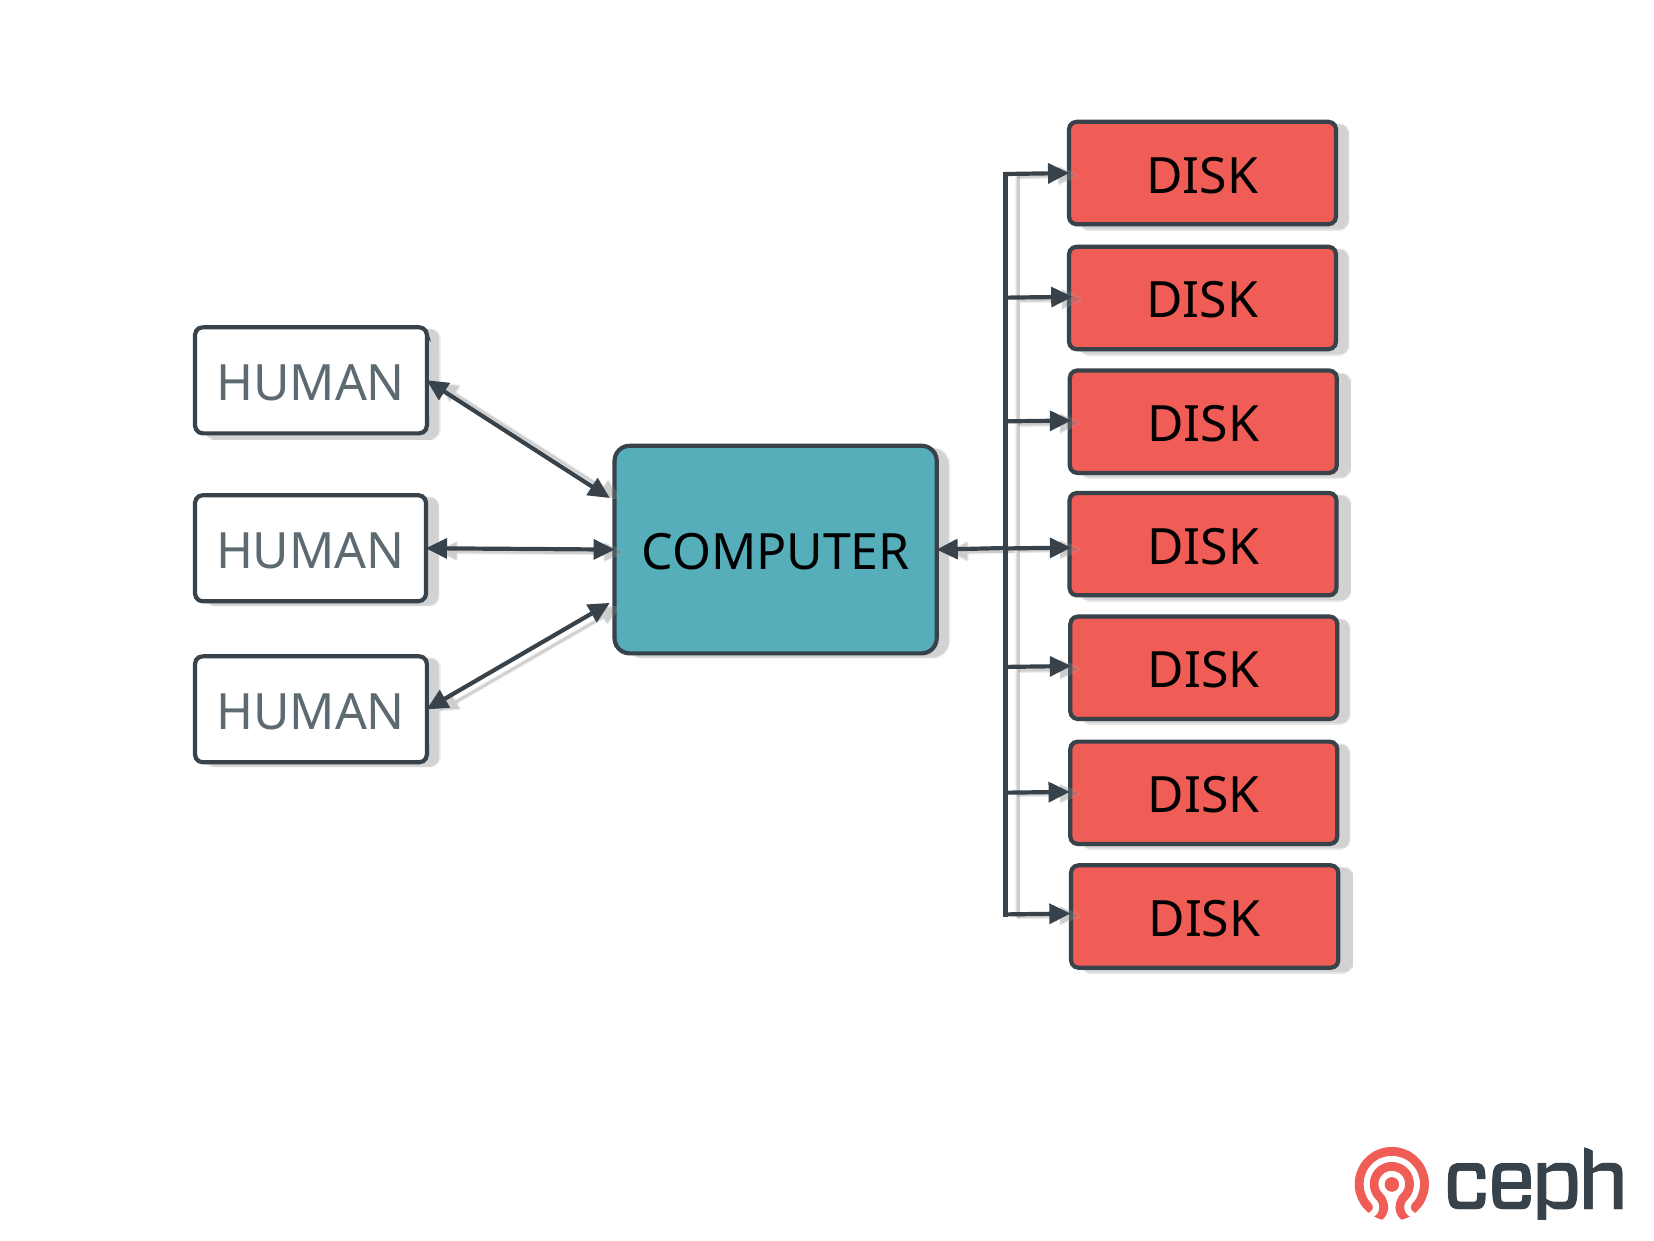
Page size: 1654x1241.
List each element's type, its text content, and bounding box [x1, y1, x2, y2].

text_box HUMAN [195, 656, 427, 763]
picture [1308, 1100, 1654, 1241]
text_box HUMAN [195, 495, 427, 602]
text_box HUMAN [195, 327, 427, 434]
text_box DISK [1070, 616, 1338, 719]
text_box DISK [1069, 370, 1337, 473]
text_box DISK [1070, 741, 1338, 845]
text_box DISK [1071, 865, 1339, 968]
text_box DISK [1069, 121, 1337, 225]
text_box DISK [1069, 246, 1337, 350]
text_box DISK [1069, 492, 1337, 596]
text_box COMPUTER [614, 445, 937, 654]
